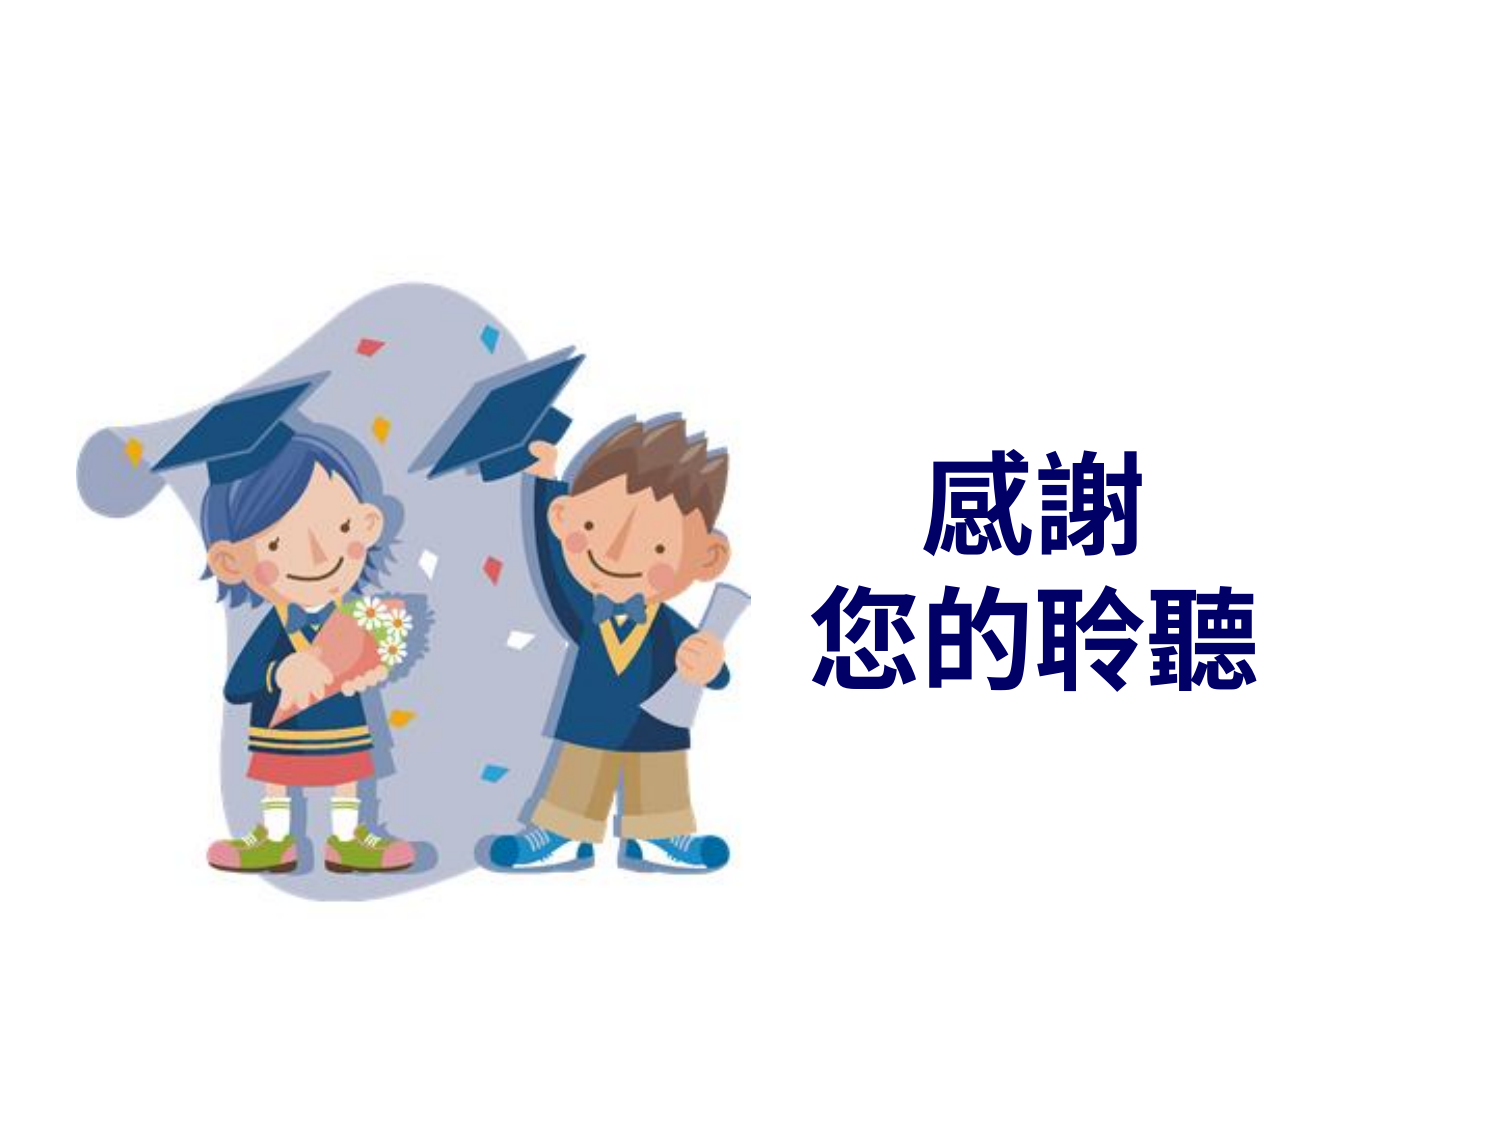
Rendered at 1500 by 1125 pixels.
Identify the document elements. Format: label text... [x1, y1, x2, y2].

picture [76, 255, 751, 929]
text_box 感謝 您的聆聽 [751, 426, 1411, 698]
